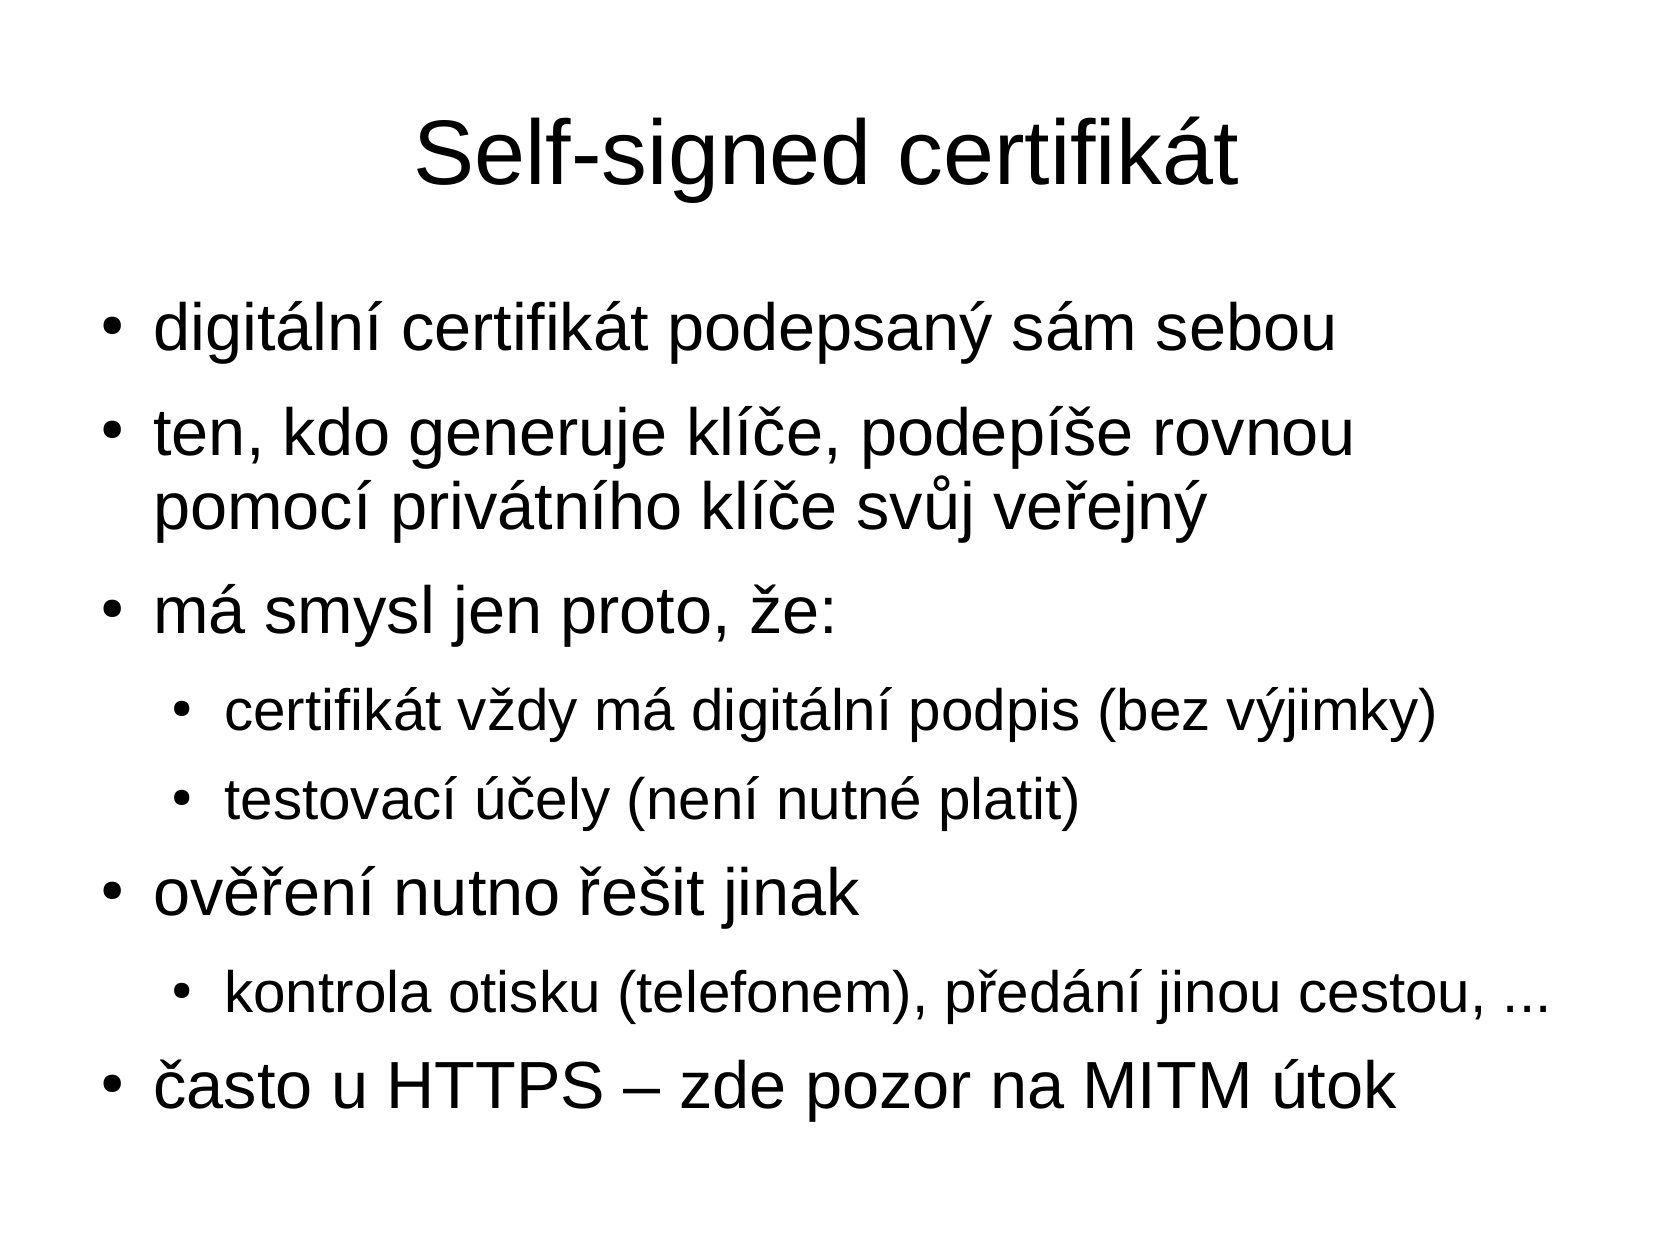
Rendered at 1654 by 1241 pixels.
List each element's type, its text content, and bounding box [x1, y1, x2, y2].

list digitální certifikát podepsaný sám sebou ten, kdo generuje klíče, podepíše rovnou pomocí privátního klíče svůj veřejný má smysl jen proto, že: certifikát vždy má digitální podpis (bez výjimky) testovací účely (není nutné platit) ověření nutno řešit jinak kontrola otisku (telefonem), předání jinou cestou, ... často u HTTPS – zde pozor na MITM útok [82, 290, 1571, 1123]
title Self-signed certifikát [82, 56, 1571, 250]
